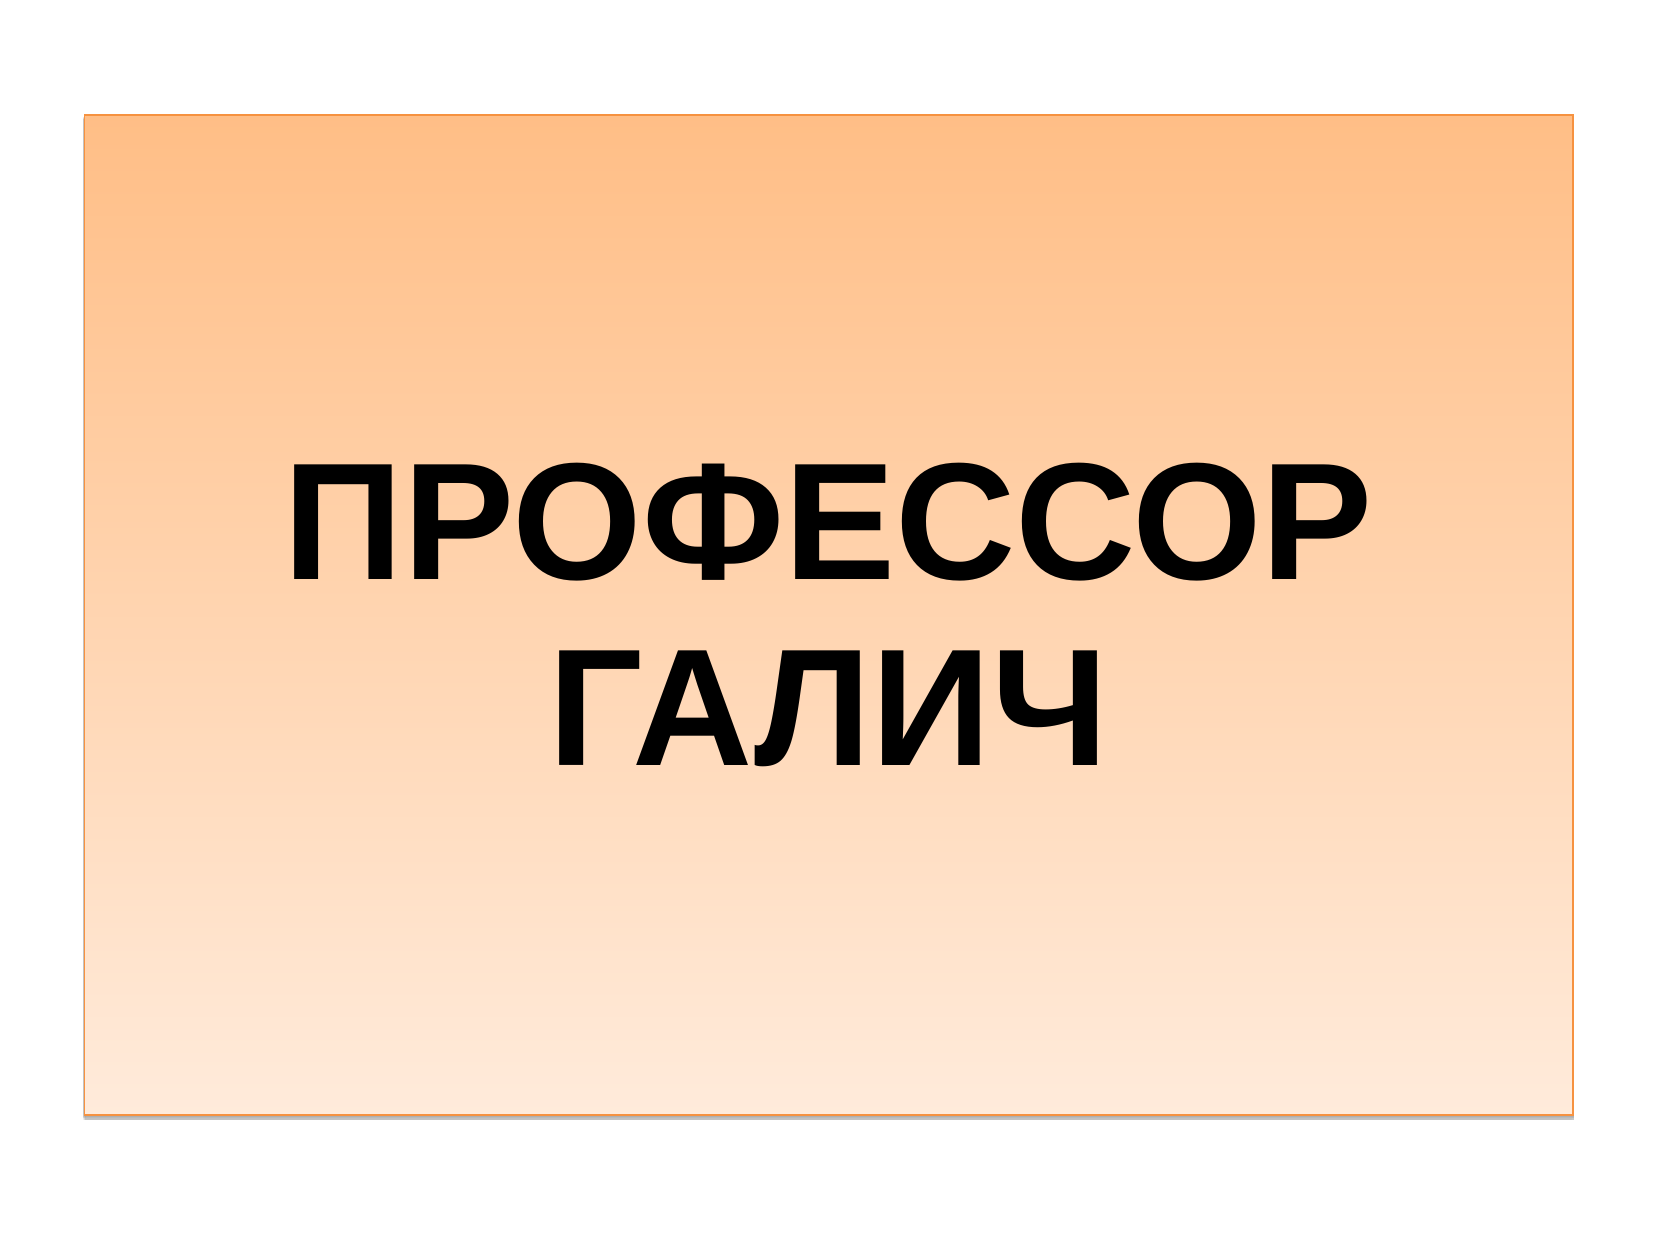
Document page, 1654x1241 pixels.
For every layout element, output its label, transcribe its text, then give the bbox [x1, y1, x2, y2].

title ПРОФЕССОР ГАЛИЧ [84, 114, 1573, 1115]
